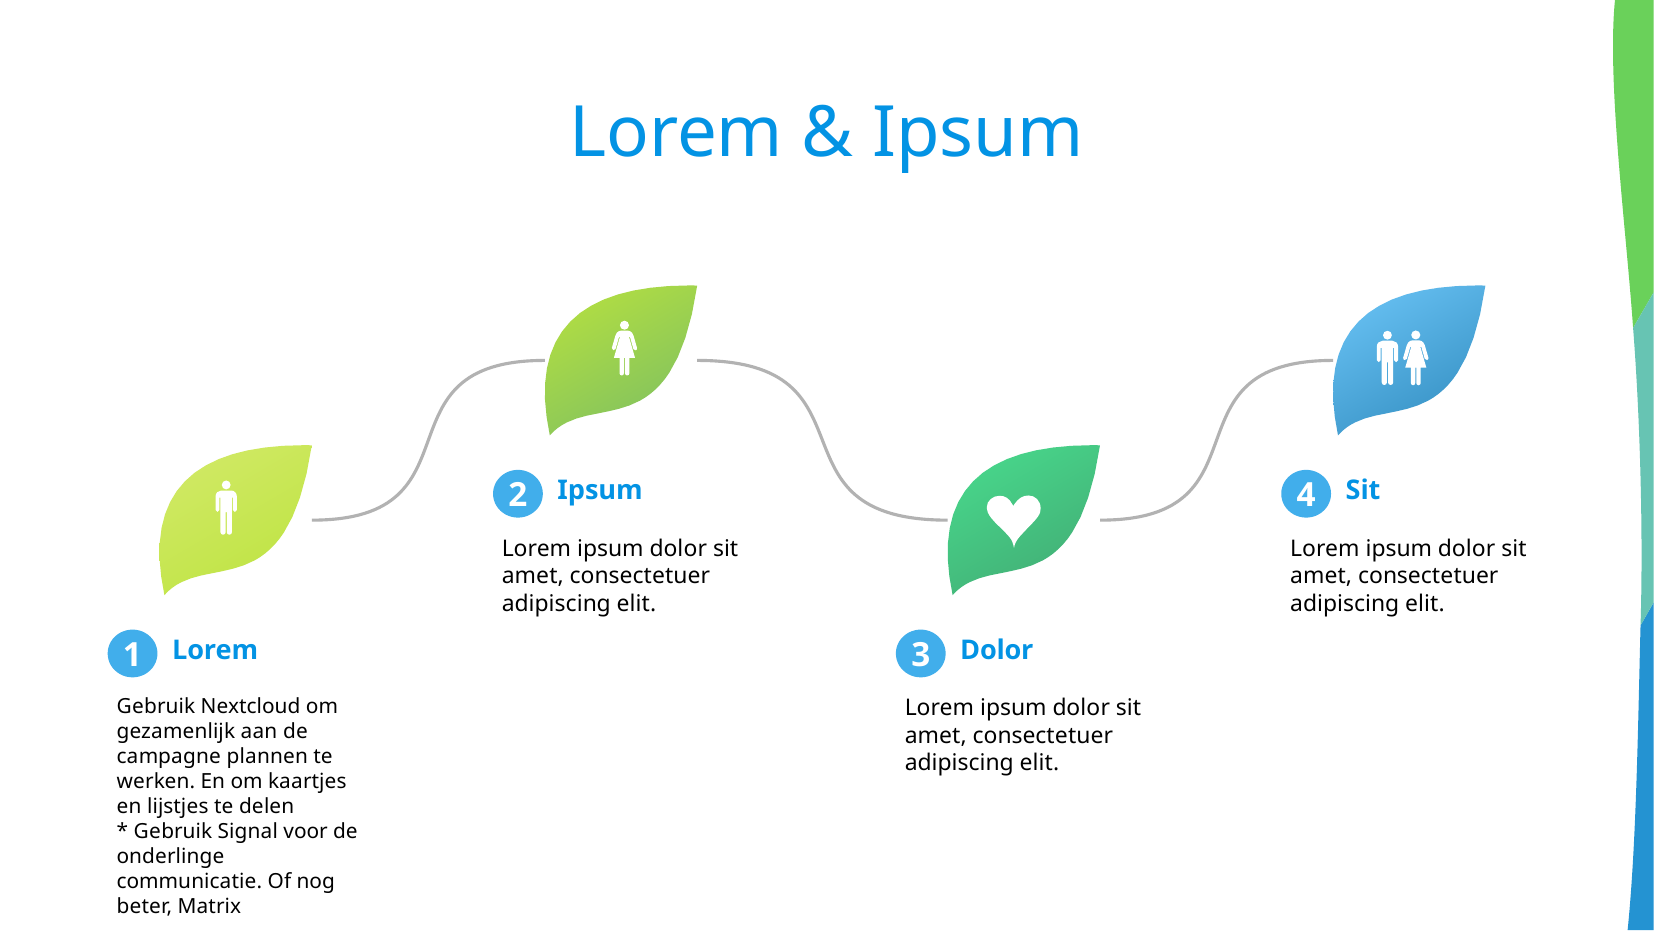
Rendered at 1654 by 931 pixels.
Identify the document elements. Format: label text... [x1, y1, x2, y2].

text_box Gebruik Nextcloud om gezamenlijk aan de campagne plannen te werken. En om kaartjes en lijstjes te delen * Gebruik Signal voor de onderlinge communicatie. Of nog beter, Matrix [101, 685, 387, 926]
text_box 2 [493, 469, 543, 518]
text_box 4 [1281, 469, 1332, 518]
text_box 1 [107, 629, 158, 678]
text_box [947, 445, 1101, 596]
text_box 3 [895, 629, 946, 678]
text_box Lorem [157, 625, 387, 673]
text_box Sit [1330, 465, 1561, 513]
text_box [159, 445, 312, 596]
text_box Lorem & Ipsum [0, 78, 1654, 178]
text_box [544, 285, 698, 436]
text_box Lorem ipsum dolor sit amet, consectetuer adipiscing elit. [1275, 525, 1561, 623]
text_box Lorem ipsum dolor sit amet, consectetuer adipiscing elit. [890, 685, 1176, 783]
text_box Lorem ipsum dolor sit amet, consectetuer adipiscing elit. [487, 525, 773, 623]
text_box [1333, 285, 1486, 436]
text_box Ipsum [542, 465, 773, 513]
text_box Dolor [945, 625, 1175, 673]
